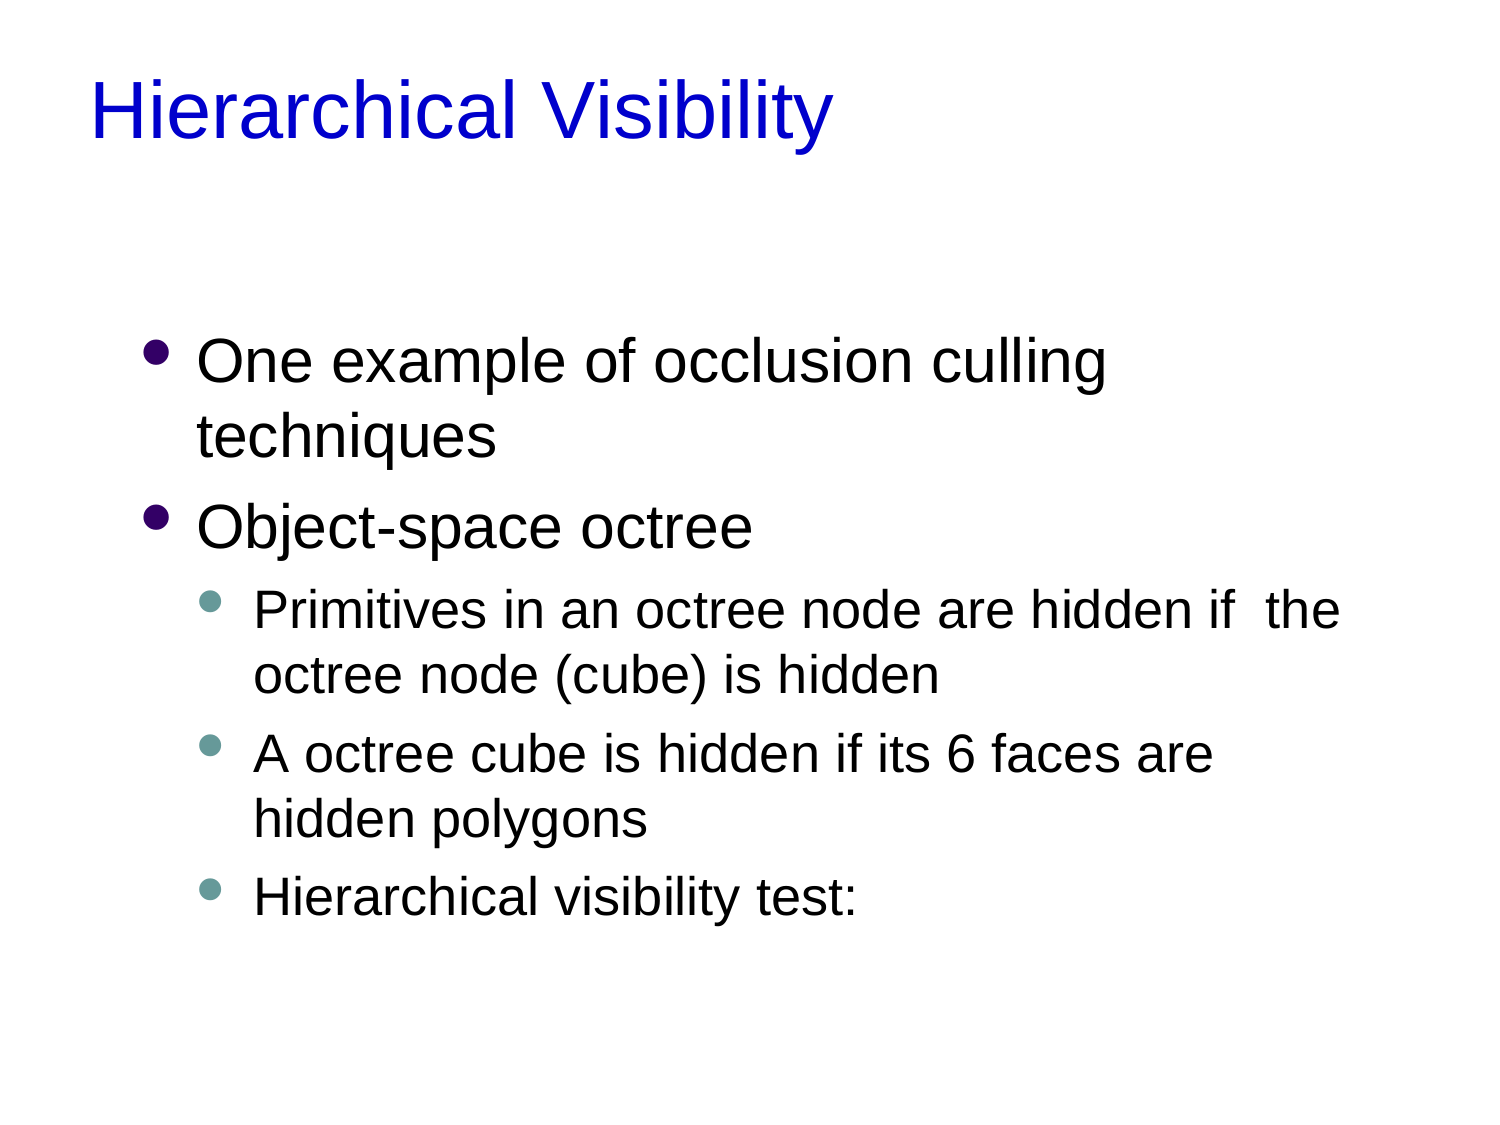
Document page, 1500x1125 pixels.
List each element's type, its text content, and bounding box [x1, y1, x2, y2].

title Hierarchical Visibility [74, 20, 1313, 163]
list One example of occlusion culling techniques Object-space octree Primitives in an octree node are hidden if the octree node (cube) is hidden A octree cube is hidden if its 6 faces are hidden polygons Hierarchical visibility test: [125, 312, 1401, 988]
